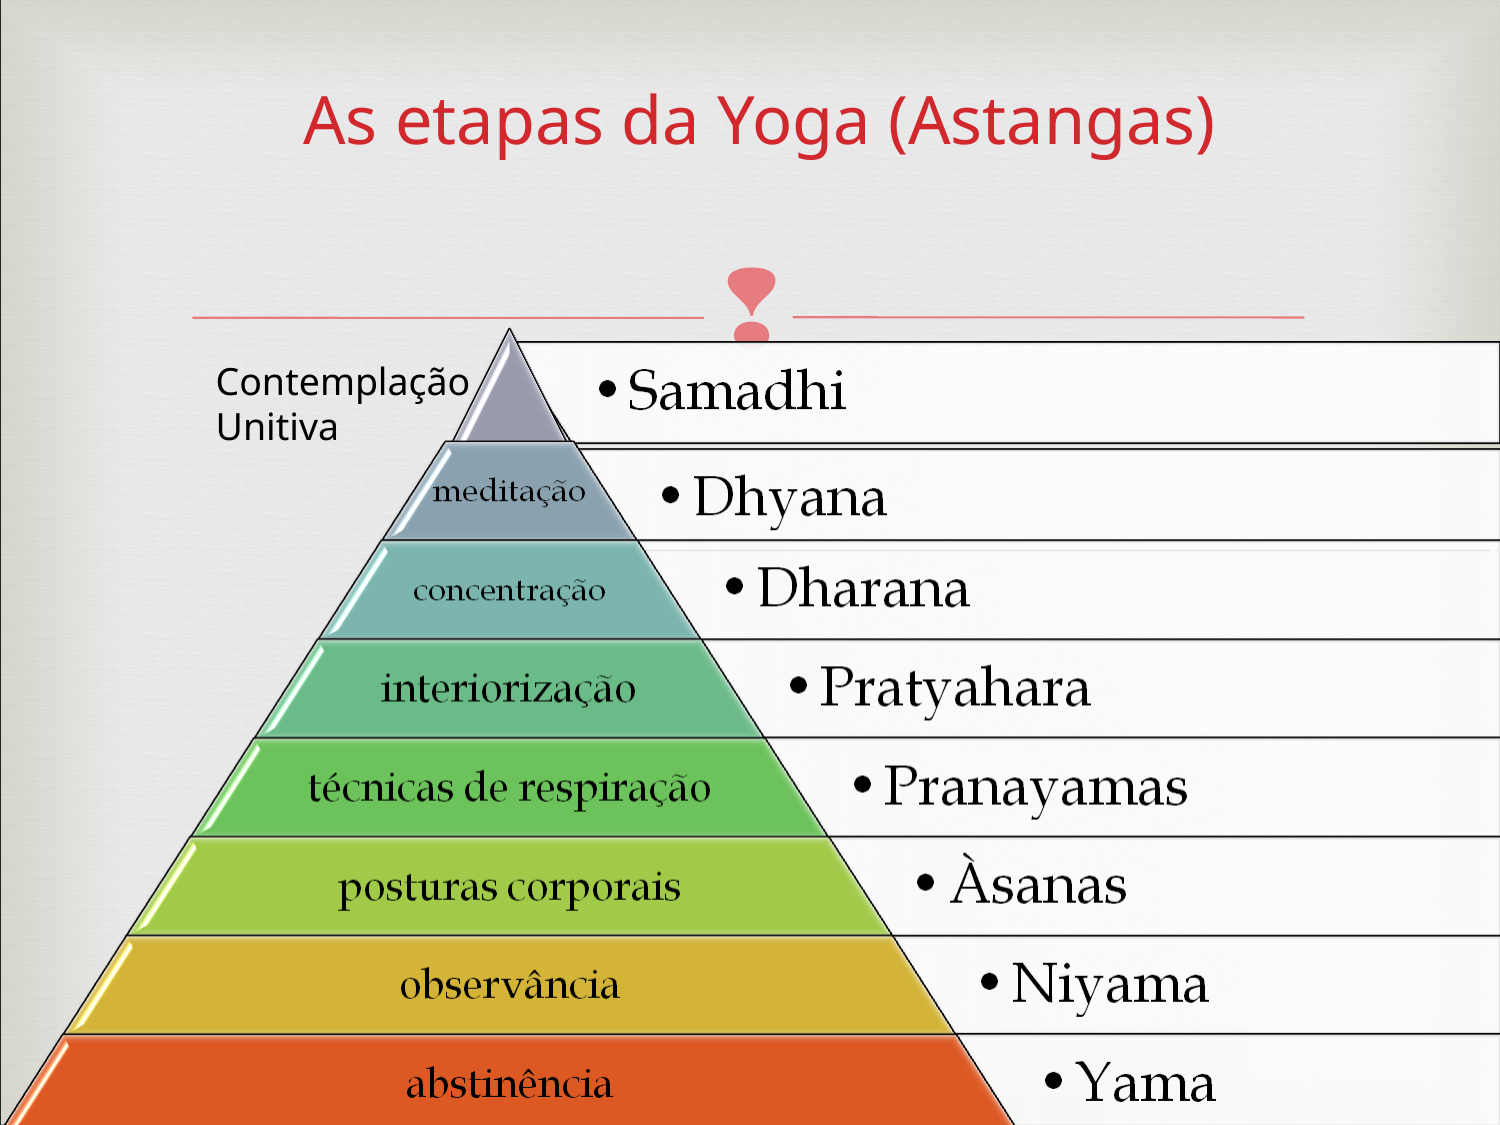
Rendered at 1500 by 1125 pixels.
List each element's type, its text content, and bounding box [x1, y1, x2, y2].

text_box [0, 323, 1500, 1125]
title As etapas da Yoga (Astangas) [123, 31, 1397, 204]
picture [0, 0, 1500, 323]
text_box Contemplação Unitiva [200, 349, 486, 456]
